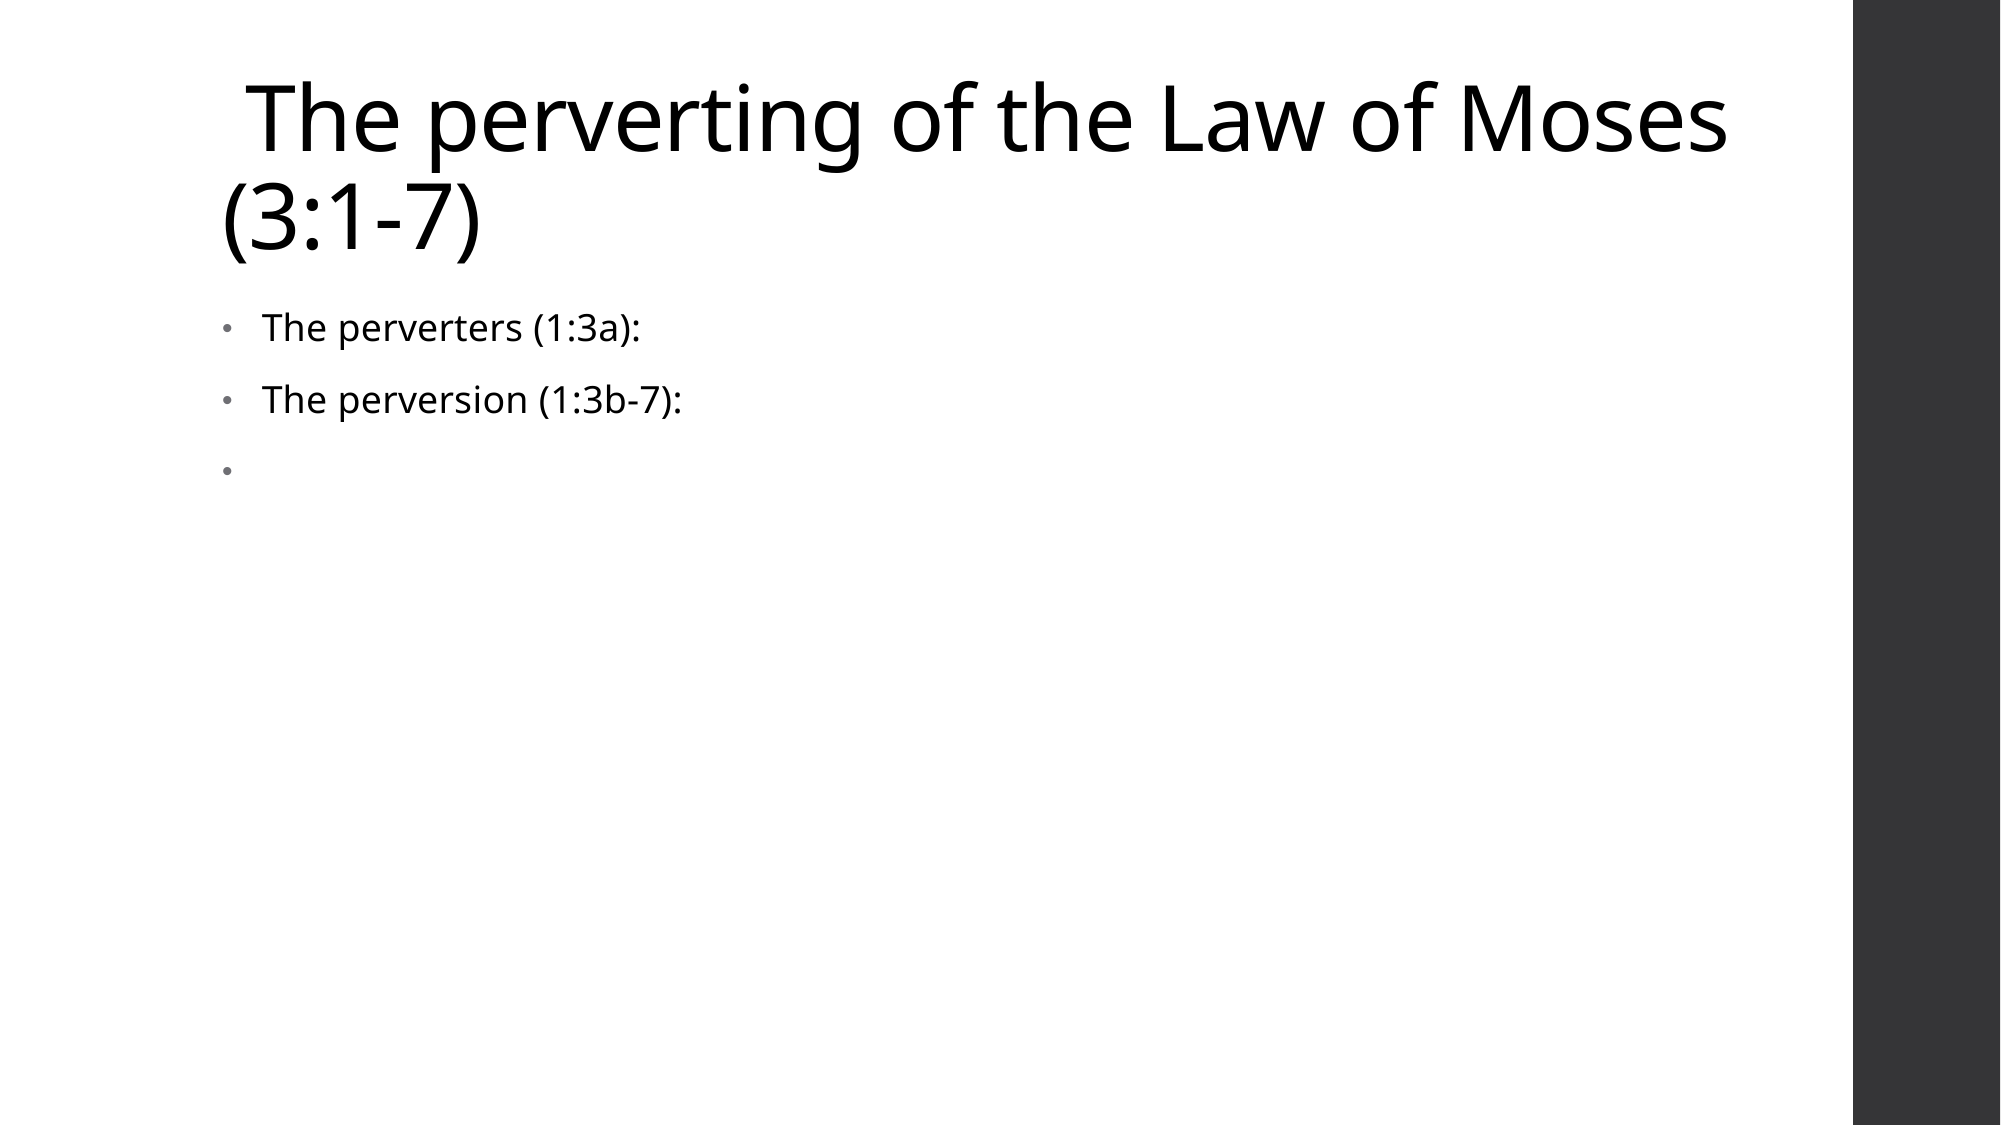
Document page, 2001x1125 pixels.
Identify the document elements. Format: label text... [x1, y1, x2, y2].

title The perverting of the Law of Moses (3:1-7) [206, 60, 1797, 278]
list The perverters (1:3a): The perversion (1:3b-7): [206, 299, 1617, 1014]
